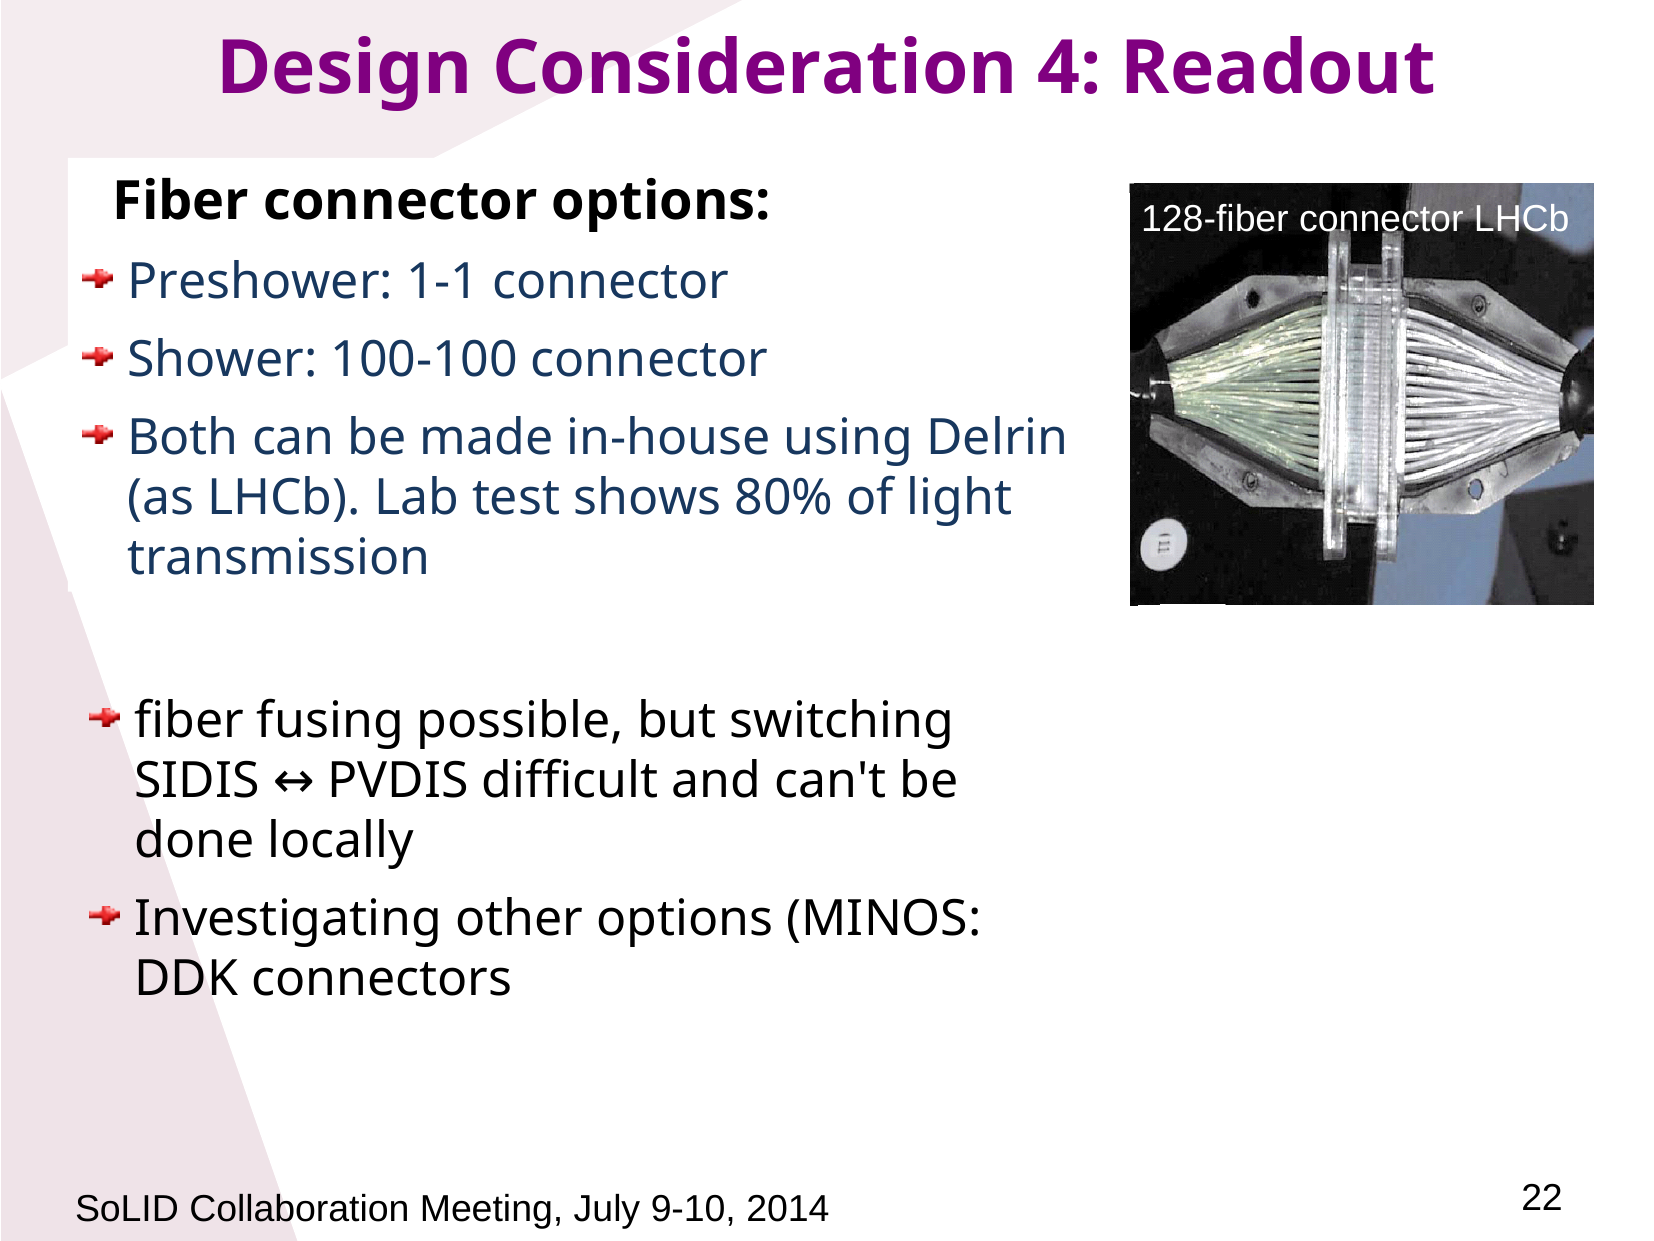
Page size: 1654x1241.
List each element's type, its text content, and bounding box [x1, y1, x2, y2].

text_box 128-fiber connector LHCb [1126, 190, 1585, 248]
text_box Design Consideration 4: Readout [0, 19, 1653, 202]
text_box fiber fusing possible, but switching SIDIS ↔ PVDIS difficult and can't be done locally Investigating other options (MINOS: DDK connectors [75, 679, 1088, 1013]
text_box Fiber connector options: Preshower: 1-1 connector Shower: 100-100 connector Both can be made in-house using Delrin (as LHCb). Lab test shows 80% of light transmission [67, 157, 1115, 592]
picture [1115, 149, 1608, 638]
